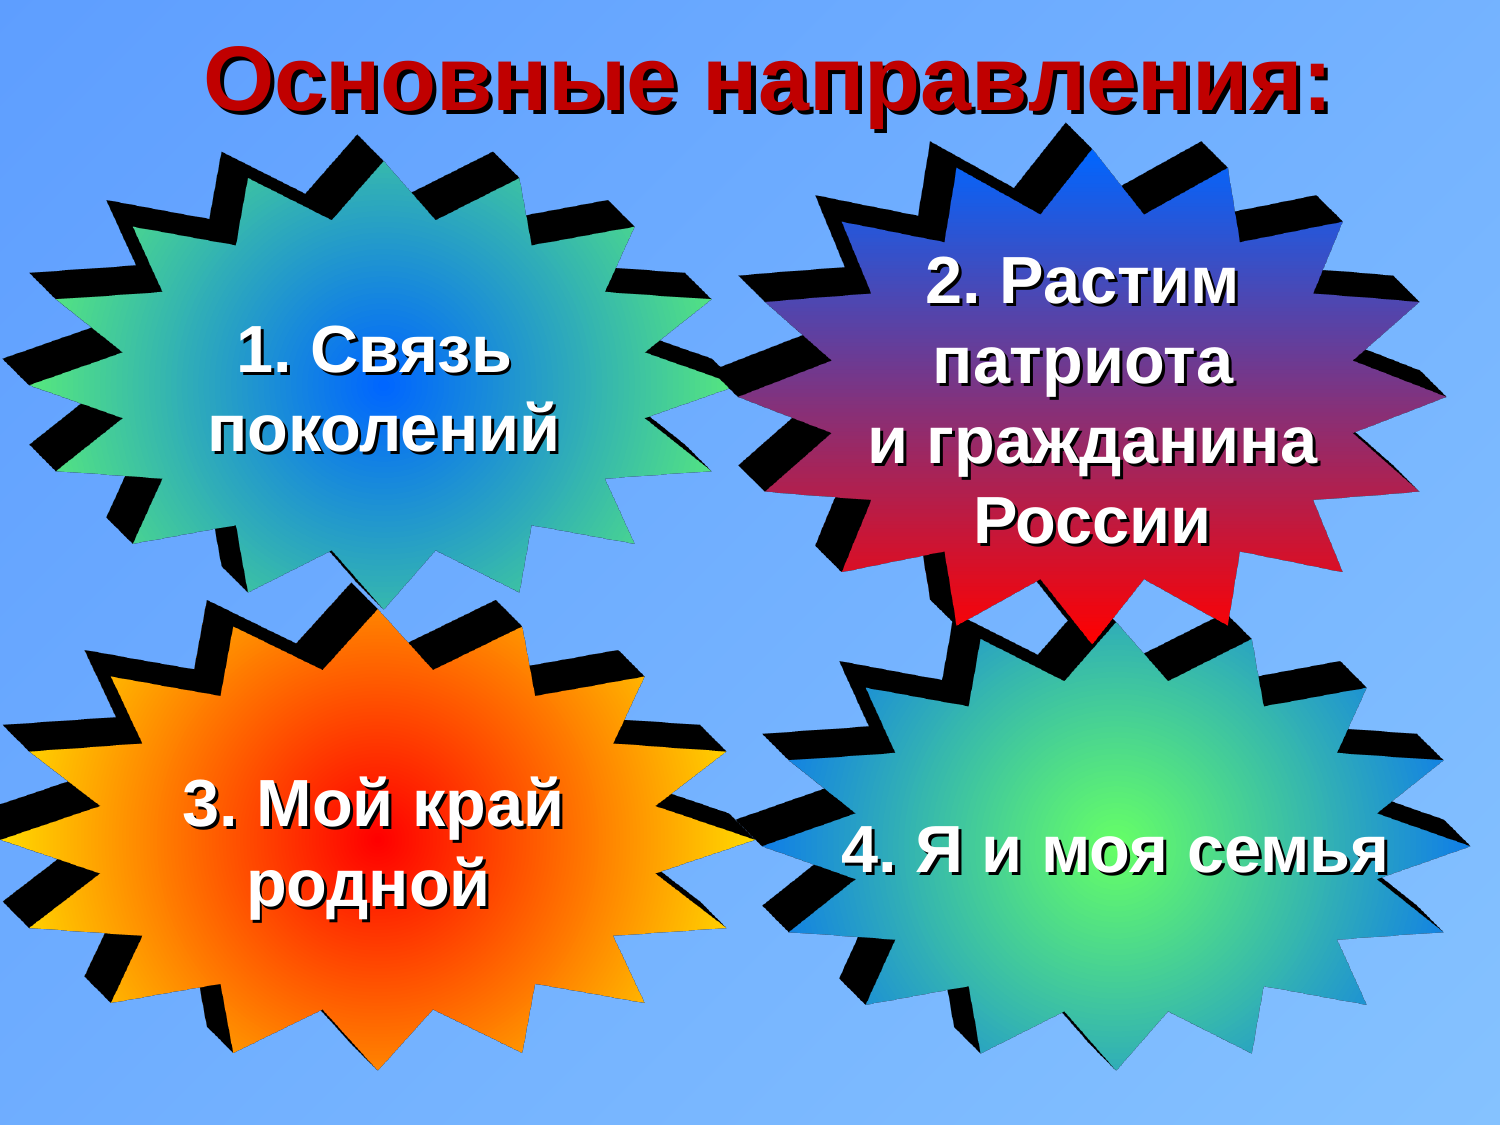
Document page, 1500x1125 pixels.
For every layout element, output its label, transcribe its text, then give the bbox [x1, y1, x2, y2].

title Основные направления: [131, 0, 1407, 195]
